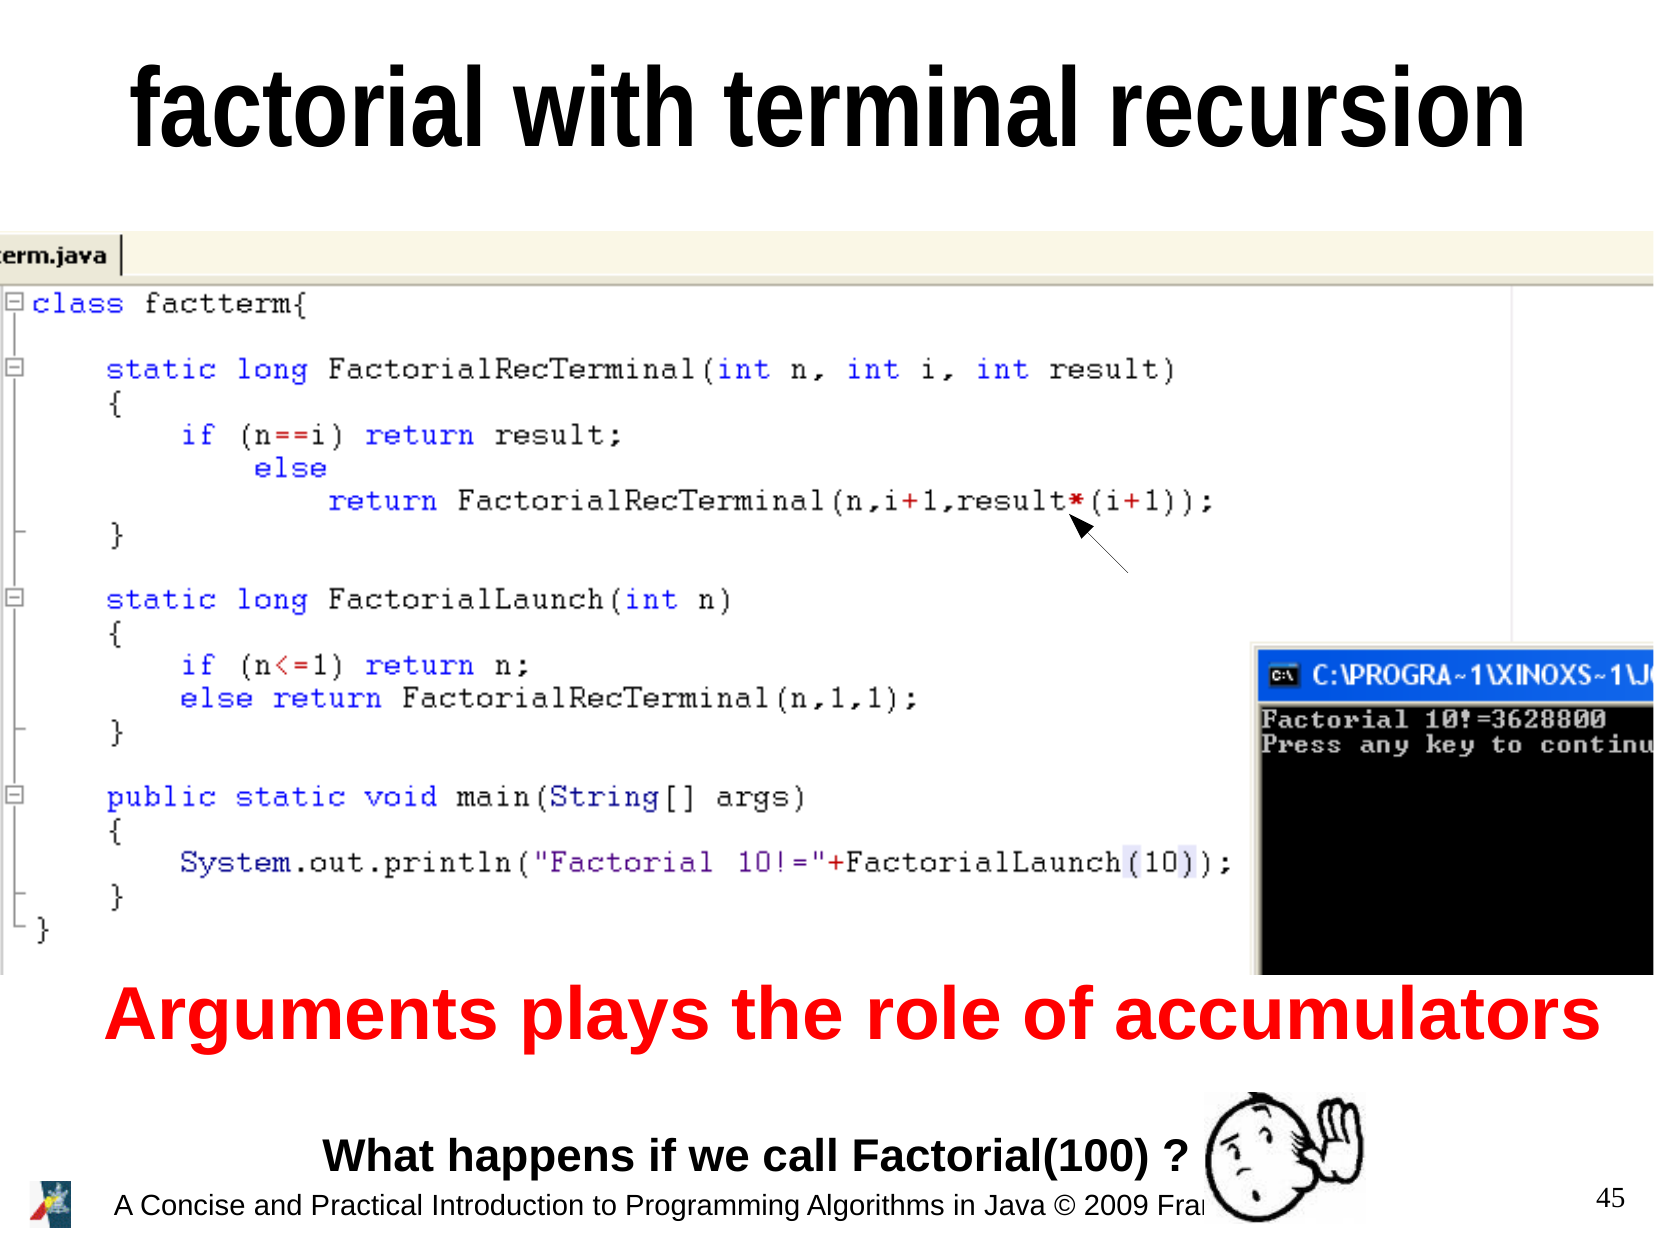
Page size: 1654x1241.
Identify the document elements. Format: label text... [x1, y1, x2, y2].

picture [0, 231, 1654, 975]
text_box What happens if we call Factorial(100) ? [307, 1122, 1204, 1190]
text_box factorial with terminal recursion [88, 33, 1543, 178]
text_box Arguments plays the role of accumulators [88, 964, 1619, 1063]
picture [29, 1181, 71, 1228]
picture [1204, 1092, 1366, 1224]
